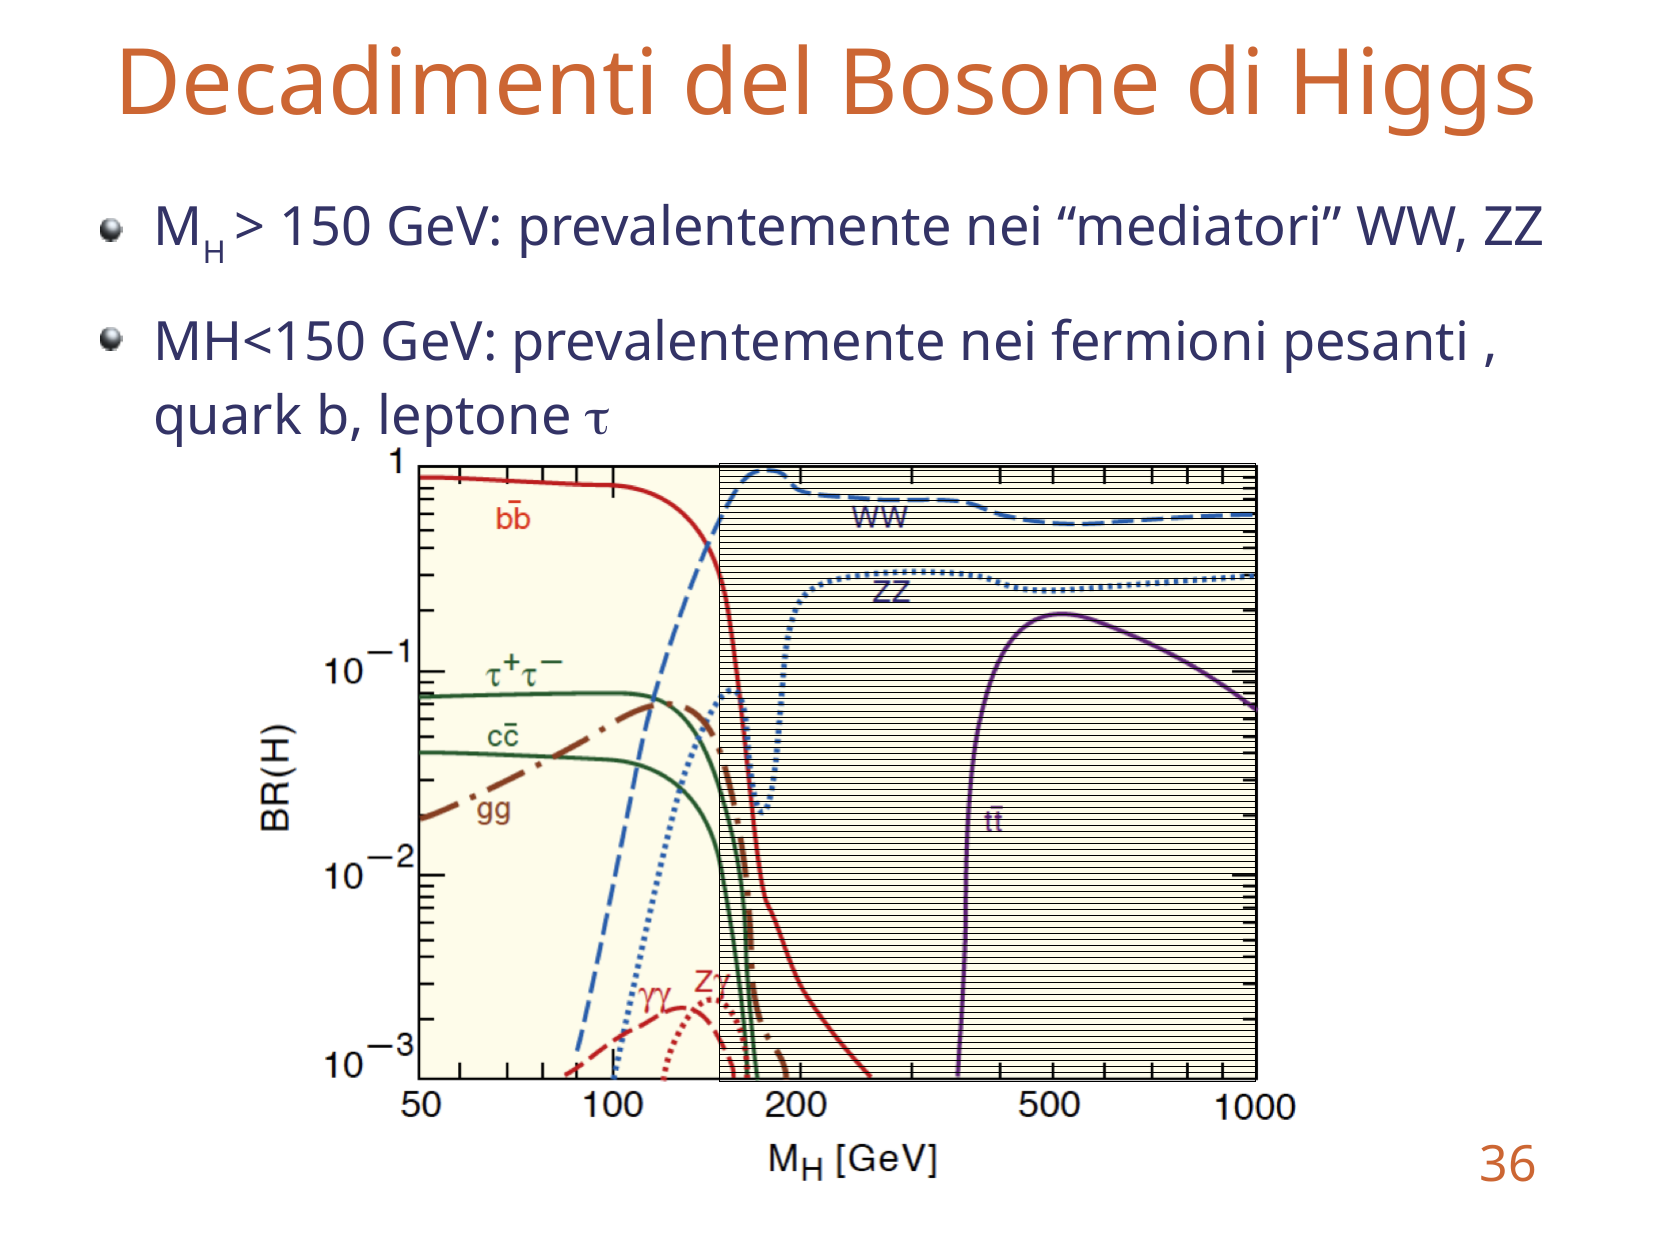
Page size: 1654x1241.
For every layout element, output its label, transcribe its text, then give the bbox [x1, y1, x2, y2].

list MH > 150 GeV: prevalentemente nei “mediatori” WW, ZZ MH<150 GeV: prevalentemente nei fermioni pesanti , quark b, leptone t [82, 187, 1571, 1094]
picture [228, 1094, 1308, 1201]
text_box [719, 463, 1256, 1082]
title Decadimenti del Bosone di Higgs [41, 10, 1613, 148]
